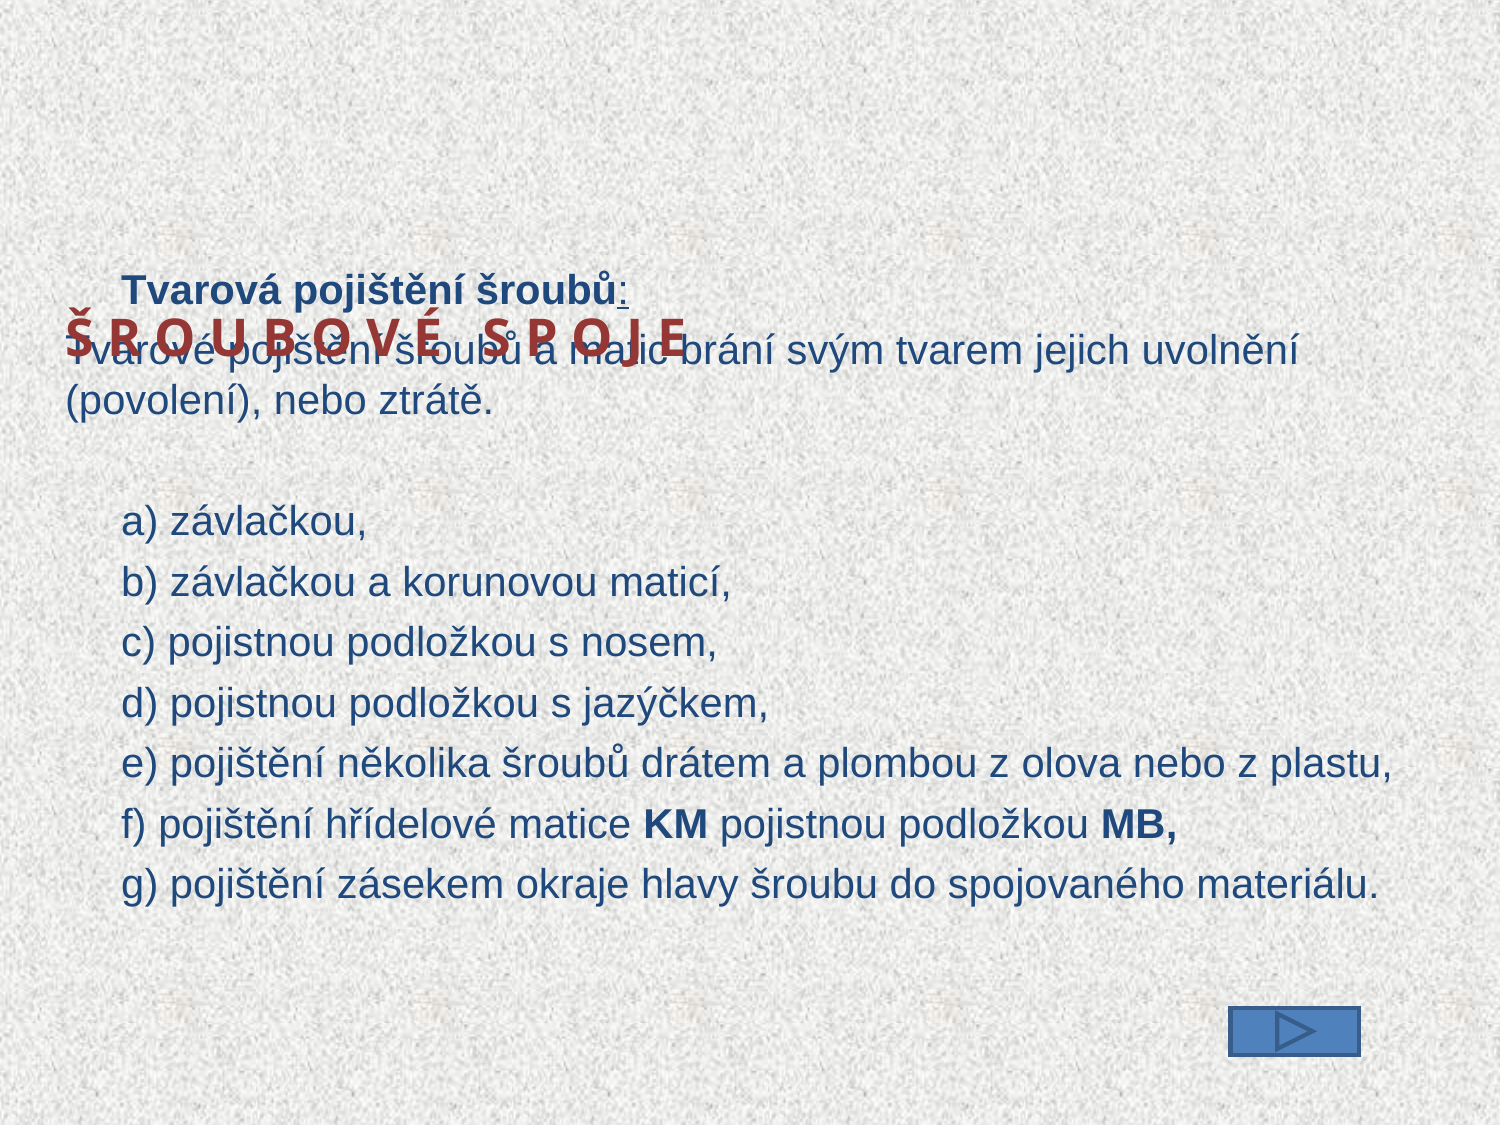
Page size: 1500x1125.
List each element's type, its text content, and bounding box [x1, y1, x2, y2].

text_box [1230, 1007, 1360, 1055]
list Tvarová pojištění šroubů: Tvarové pojištění šroubů a matic brání svým tvarem jejich uvolnění (povolení), nebo ztrátě. a) závlačkou, b) závlačkou a korunovou maticí, c) pojistnou podložkou s nosem, d) pojistnou podložkou s jazýčkem, e) pojištění několika šroubů drátem a plombou z olova nebo z plastu, f) pojištění hřídelové matice KM pojistnou podložkou MB, g) pojištění zásekem okraje hlavy šroubu do spojovaného materiálu. [50, 254, 1476, 998]
title Š R O U B O V É S P O J E [50, 46, 1476, 185]
